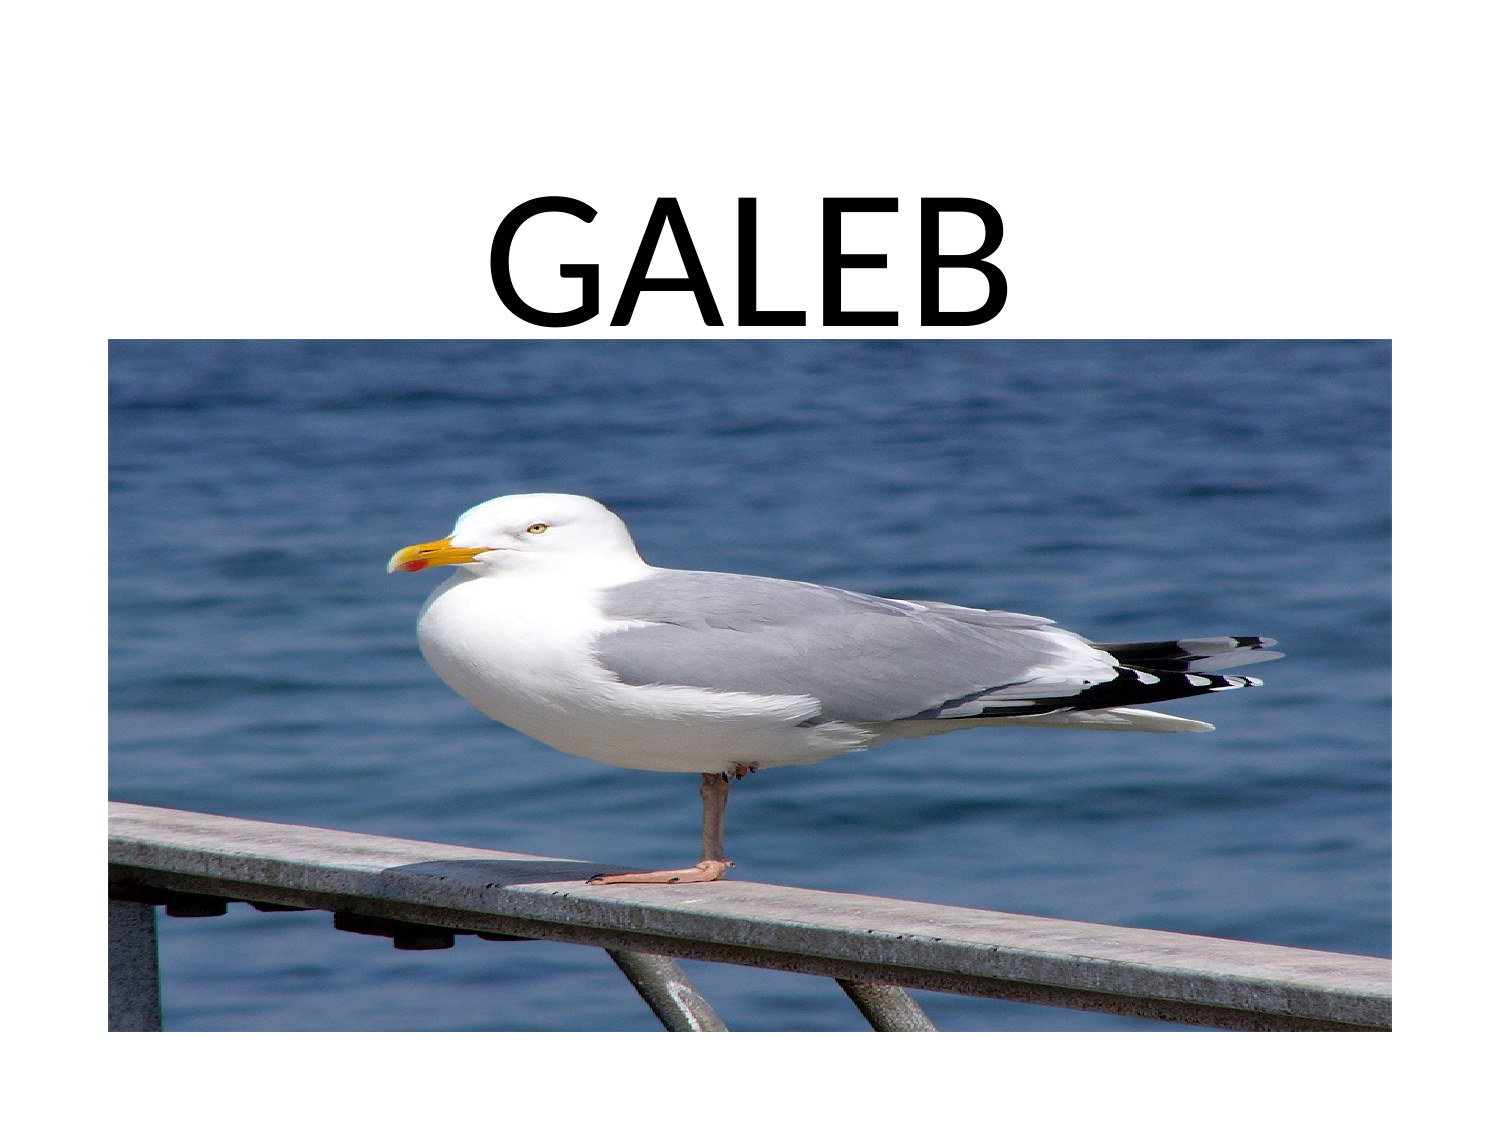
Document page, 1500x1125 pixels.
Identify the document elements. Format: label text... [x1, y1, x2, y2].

title GALEB [112, 117, 1388, 339]
picture [108, 339, 1392, 1032]
